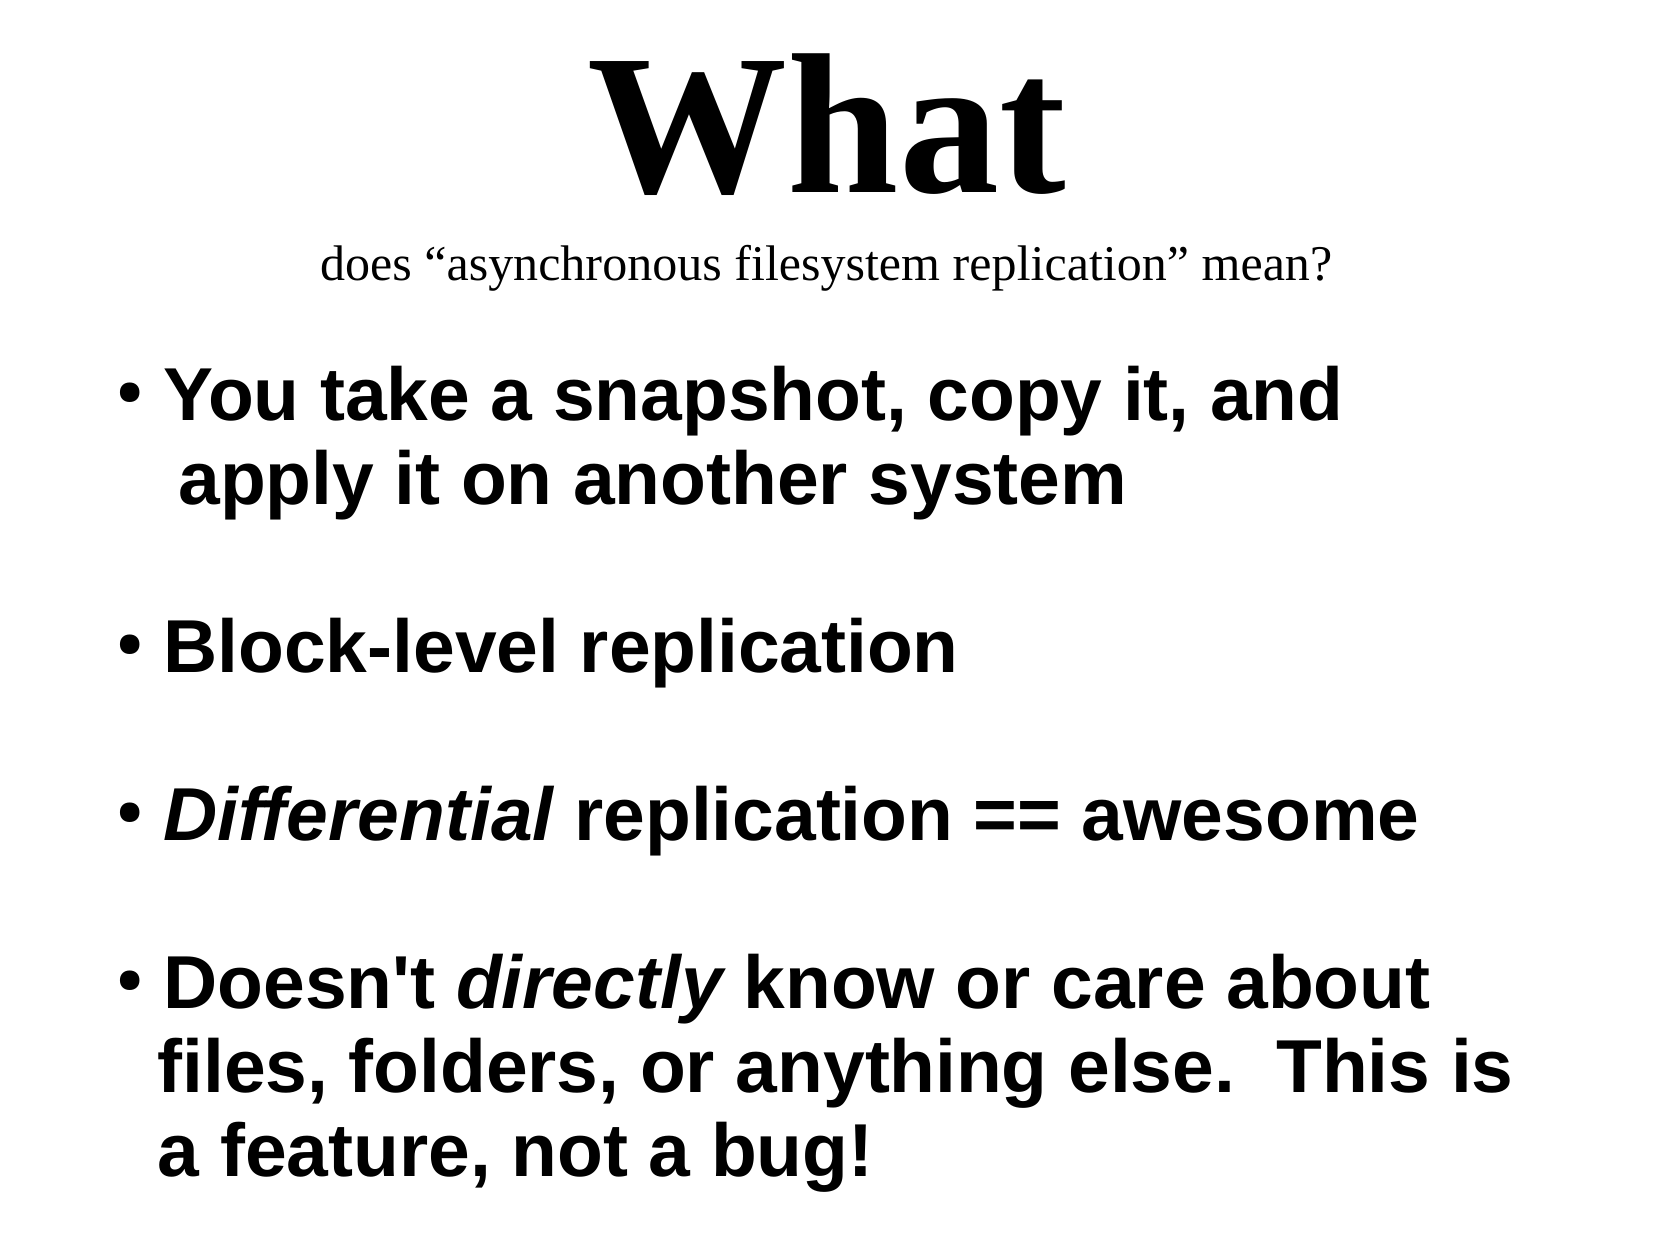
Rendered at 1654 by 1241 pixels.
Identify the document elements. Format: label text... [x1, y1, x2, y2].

title What does “asynchronous filesystem replication” mean? [82, 14, 1571, 292]
table_header You take a snapshot, copy it, and apply it on another system Block-level replication Differential replication == awesome Doesn't directly know or care about files, folders, or anything else. This is a feature, not a bug! [101, 345, 1601, 1241]
